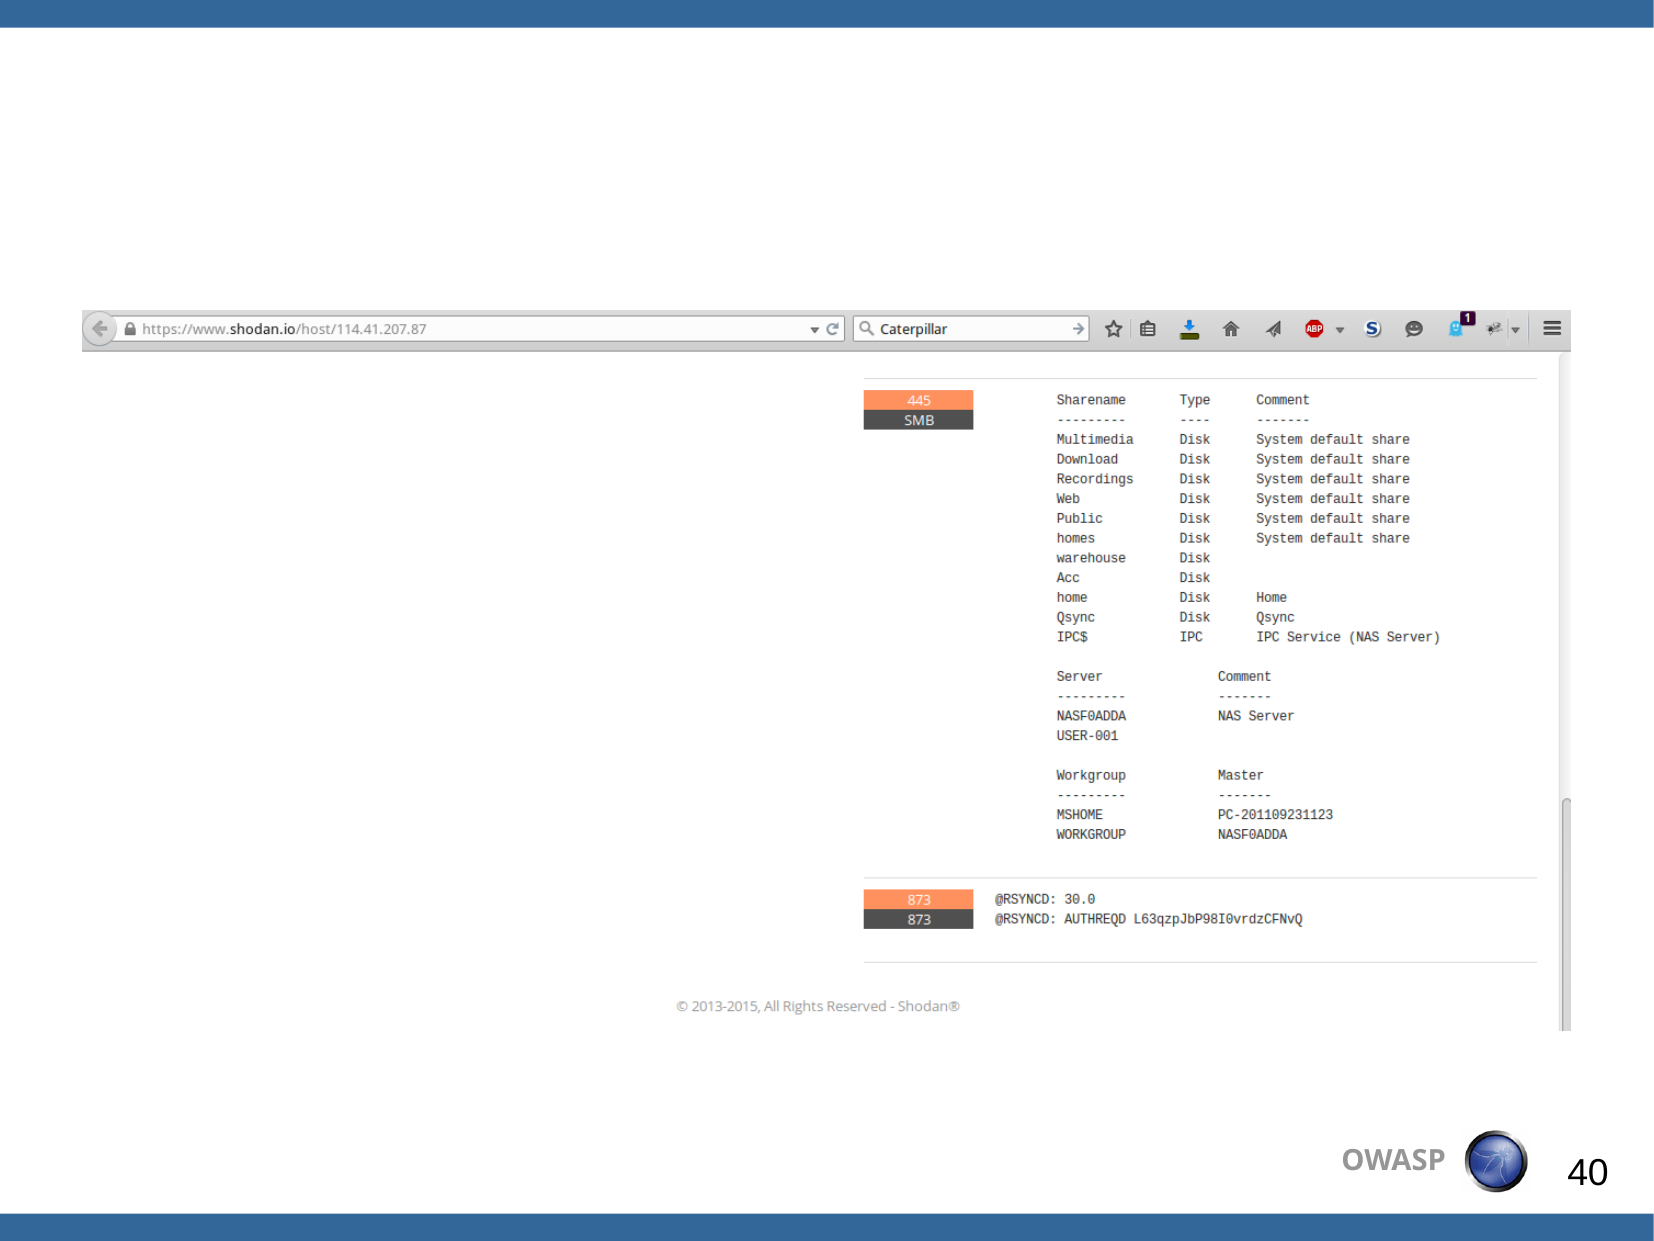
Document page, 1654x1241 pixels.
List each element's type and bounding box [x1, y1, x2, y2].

picture [82, 310, 1571, 1031]
picture [1460, 1129, 1530, 1193]
